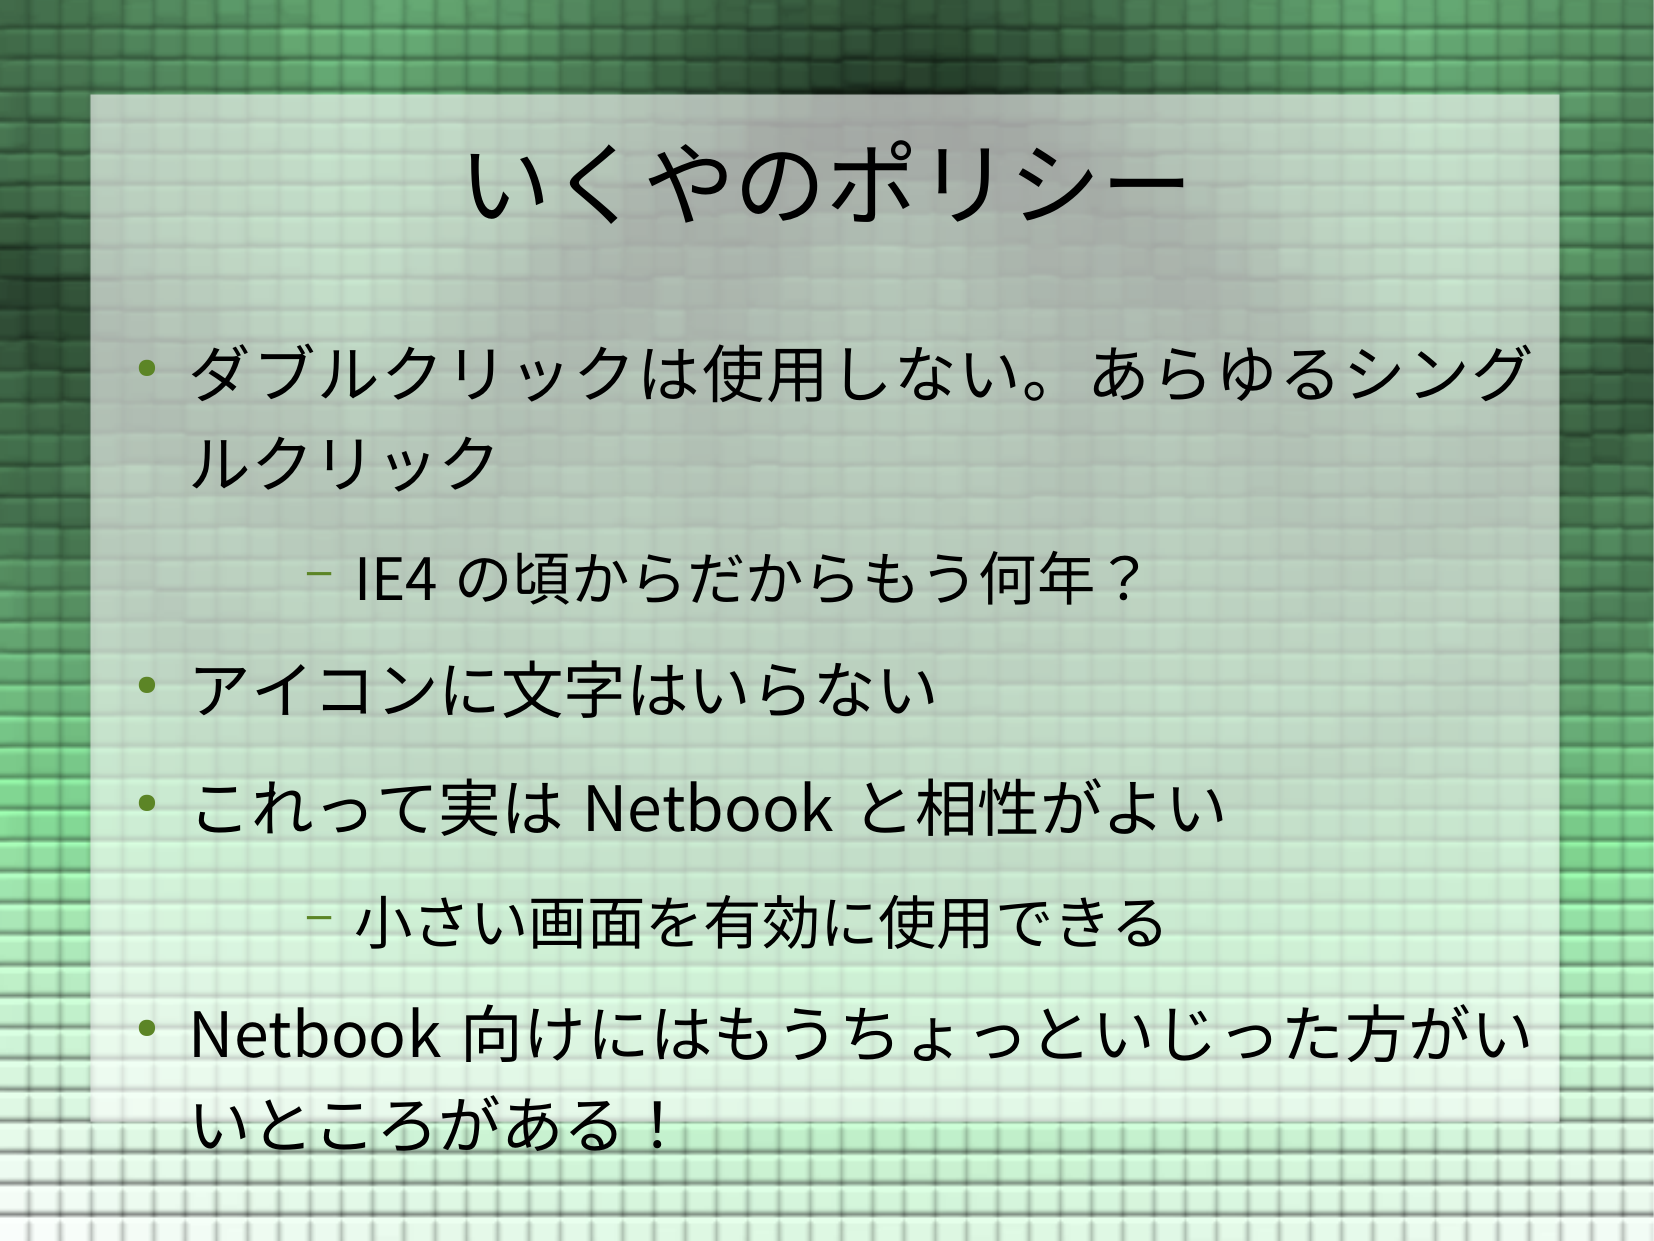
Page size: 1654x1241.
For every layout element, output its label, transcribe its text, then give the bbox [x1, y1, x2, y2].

picture [0, 0, 1654, 1241]
title いくやのポリシー [88, 90, 1565, 266]
list ダブルクリックは使用しない。あらゆるシングルクリック IE4の頃からだからもう何年？ アイコンに文字はいらない これって実はNetbookと相性がよい 小さい画面を有効に使用できる Netbook向けにはもうちょっといじった方がいいところがある！ [118, 324, 1536, 1093]
